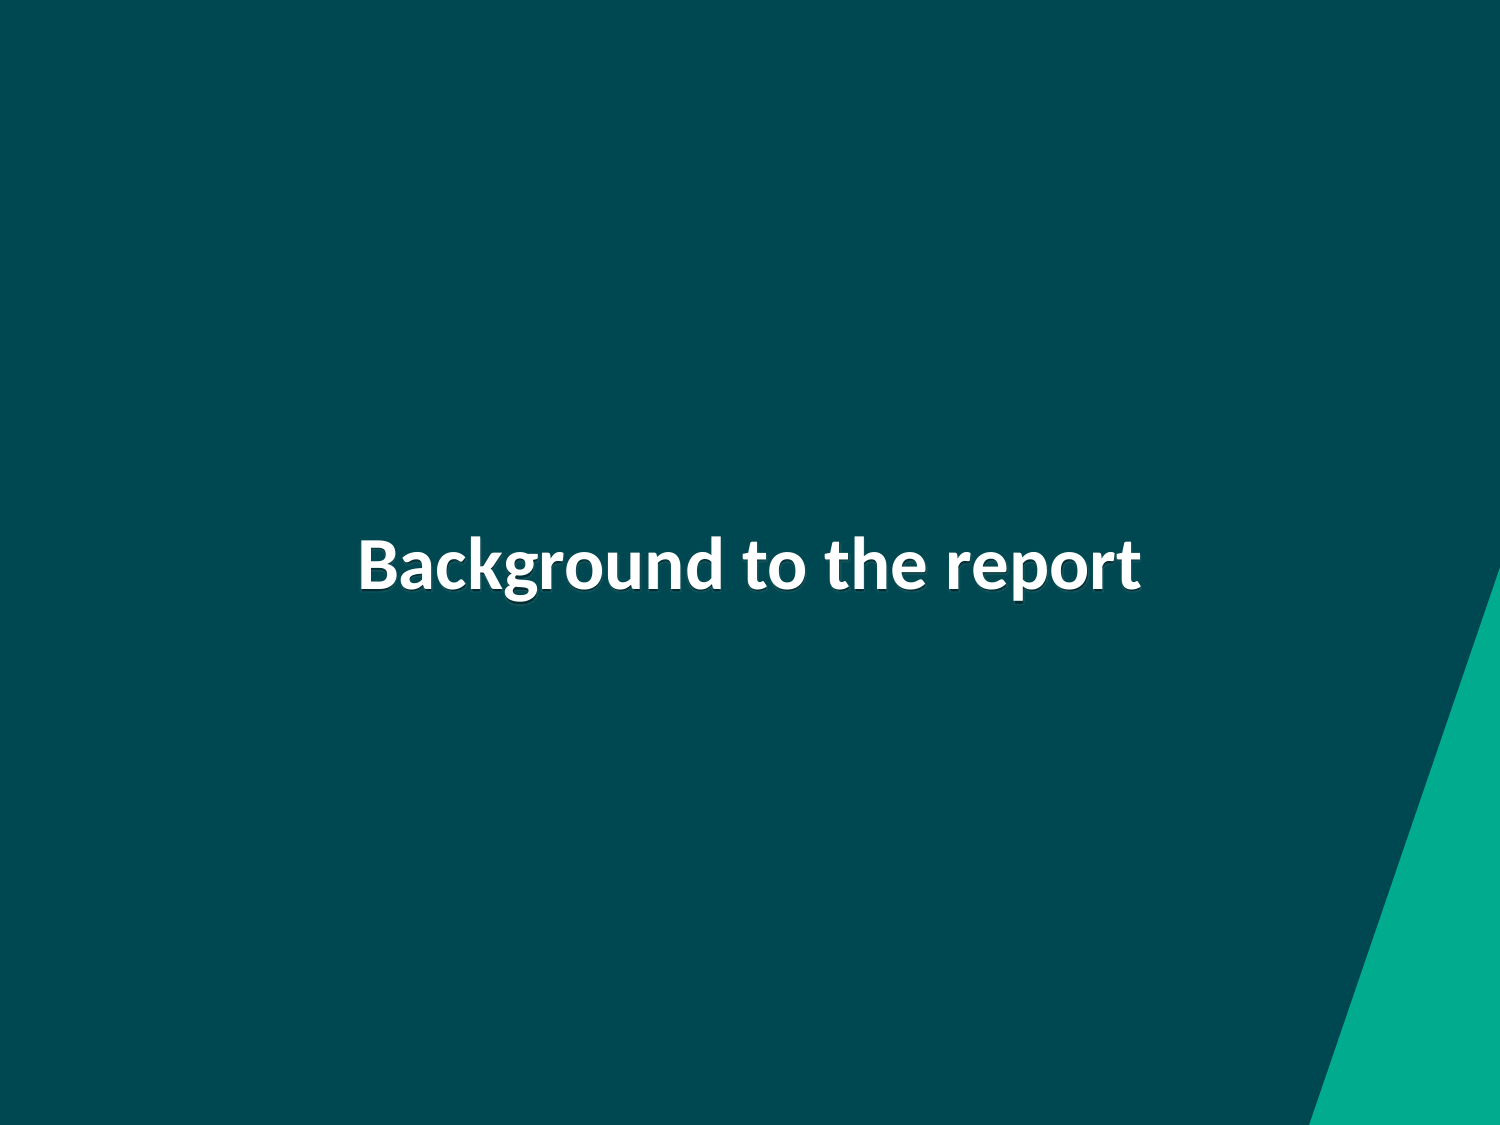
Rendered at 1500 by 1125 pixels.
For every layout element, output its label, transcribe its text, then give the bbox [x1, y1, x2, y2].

title Background to the report [185, 501, 1315, 624]
